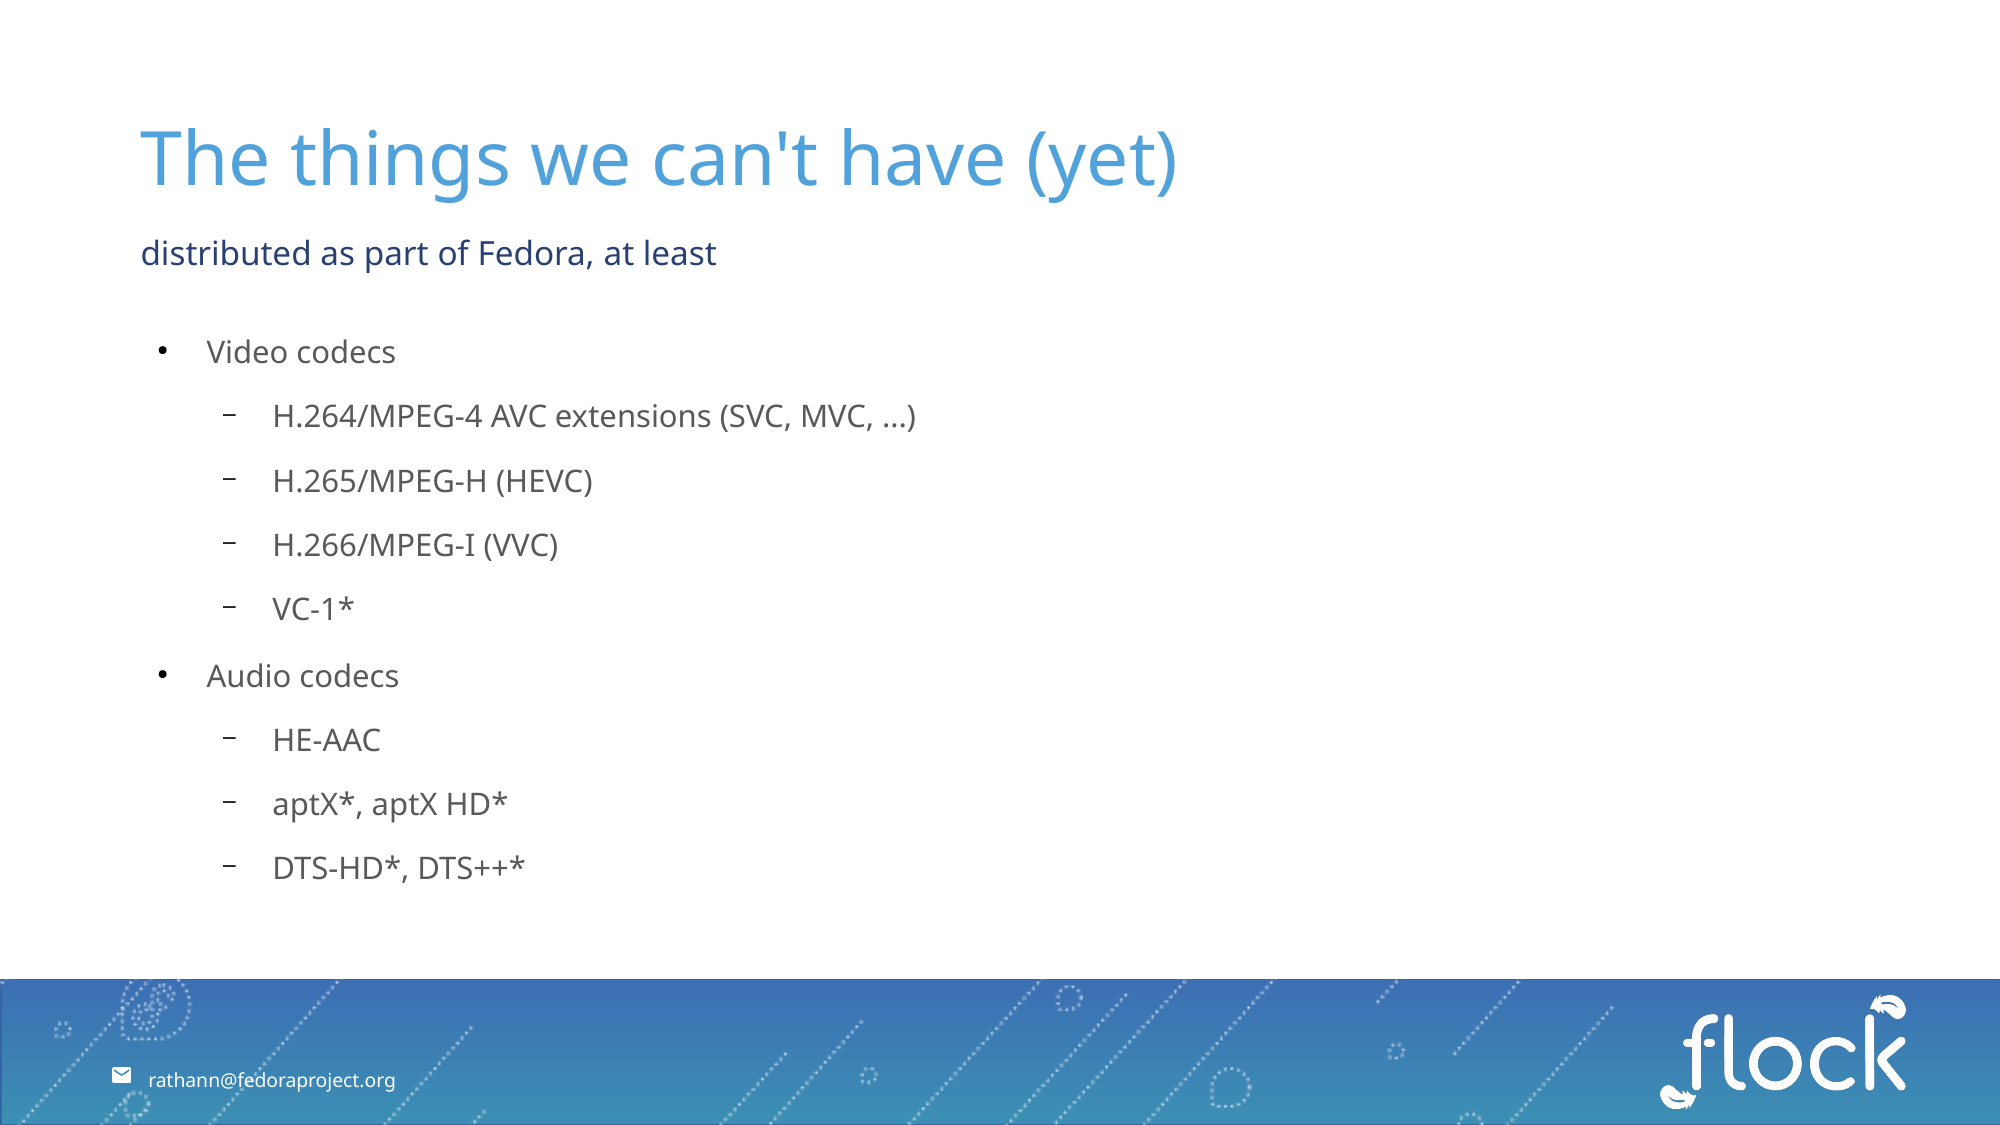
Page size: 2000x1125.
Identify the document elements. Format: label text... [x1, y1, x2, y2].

picture [0, 585, 1906, 1125]
subtitle distributed as part of Fedora, at least [140, 218, 1619, 277]
list rathann@fedoraproject.org [148, 1066, 454, 1093]
list Video codecs H.264/MPEG-4 AVC extensions (SVC, MVC, ...) H.265/MPEG-H (HEVC) H.266/MPEG-I (VVC) VC-1* Audio codecs HE-AAC aptX*, aptX HD* DTS-HD*, DTS++* [140, 315, 1619, 893]
title The things we can't have (yet) [140, 93, 1619, 218]
